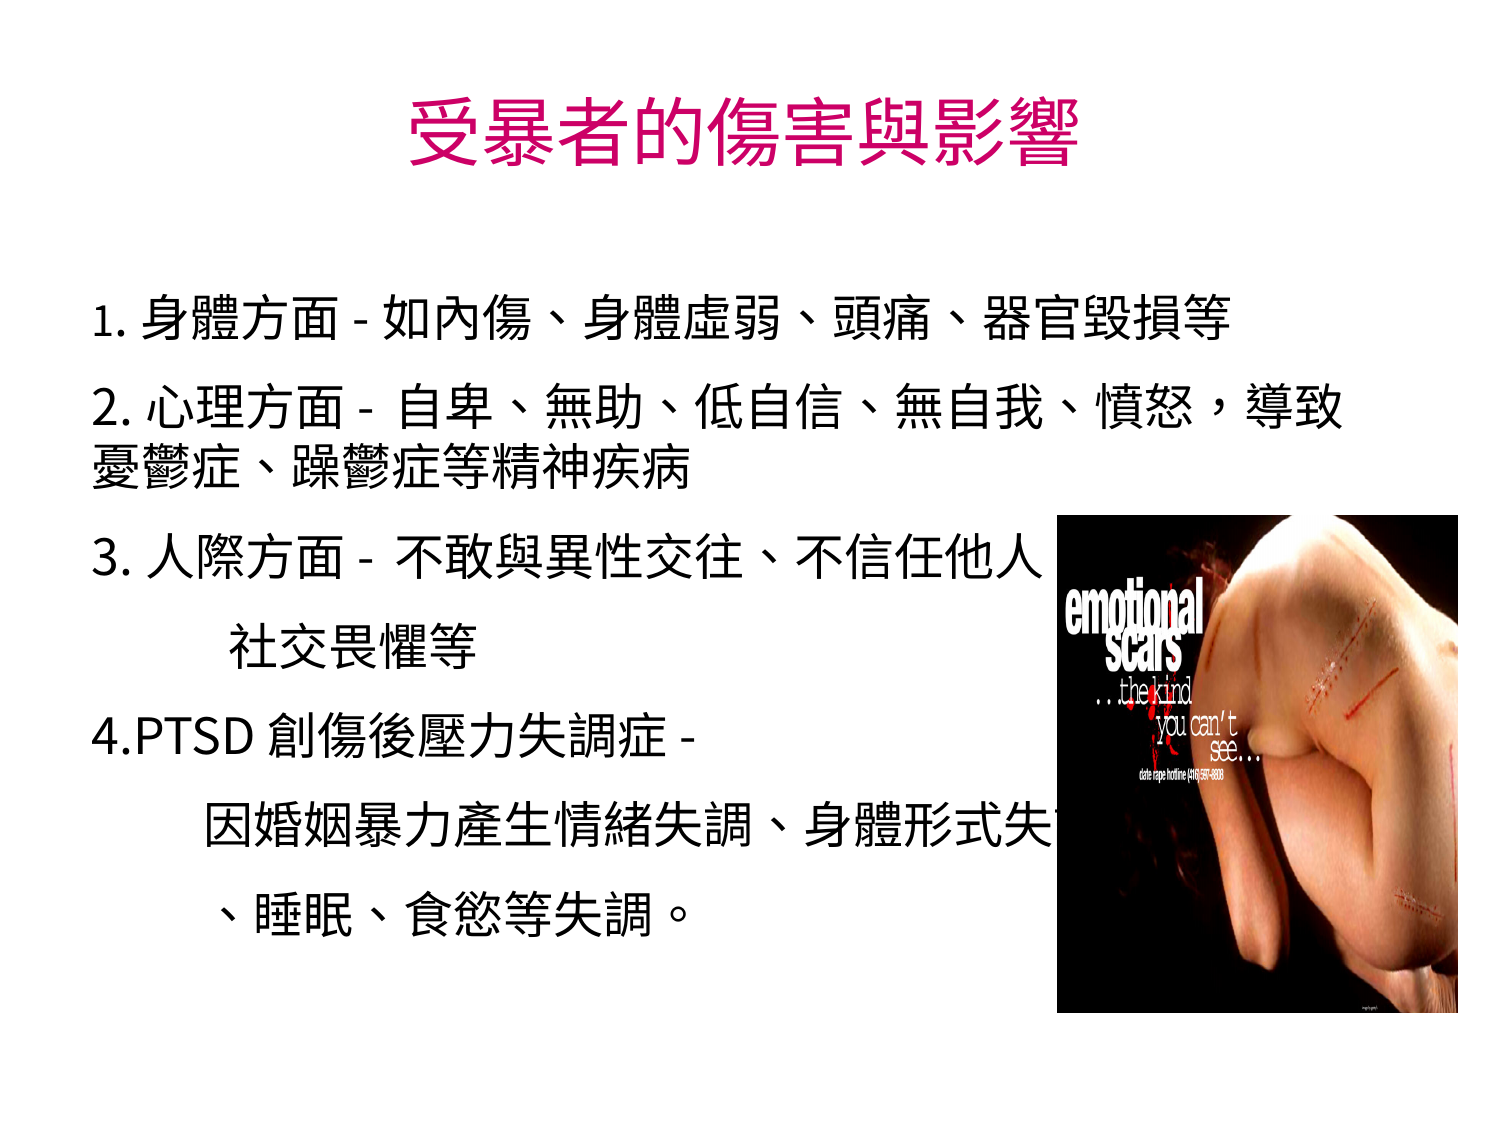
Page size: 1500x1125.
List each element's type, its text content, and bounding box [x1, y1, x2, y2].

picture [1057, 515, 1458, 1013]
title 受暴者的傷害與影響 [100, 78, 1388, 266]
list 1.身體方面-如內傷、身體虛弱、頭痛、器官毀損等 2.心理方面-自卑、無助、低自信、無自我、憤怒，導致憂鬱症、躁鬱症等精神疾病 3.人際方面-不敢與異性交往、不信任他人、 社交畏懼等 4.PTSD創傷後壓力失調症- 因婚姻暴力產生情緒失調、身體形式失調 、睡眠、食慾等失調。 [76, 278, 1402, 979]
